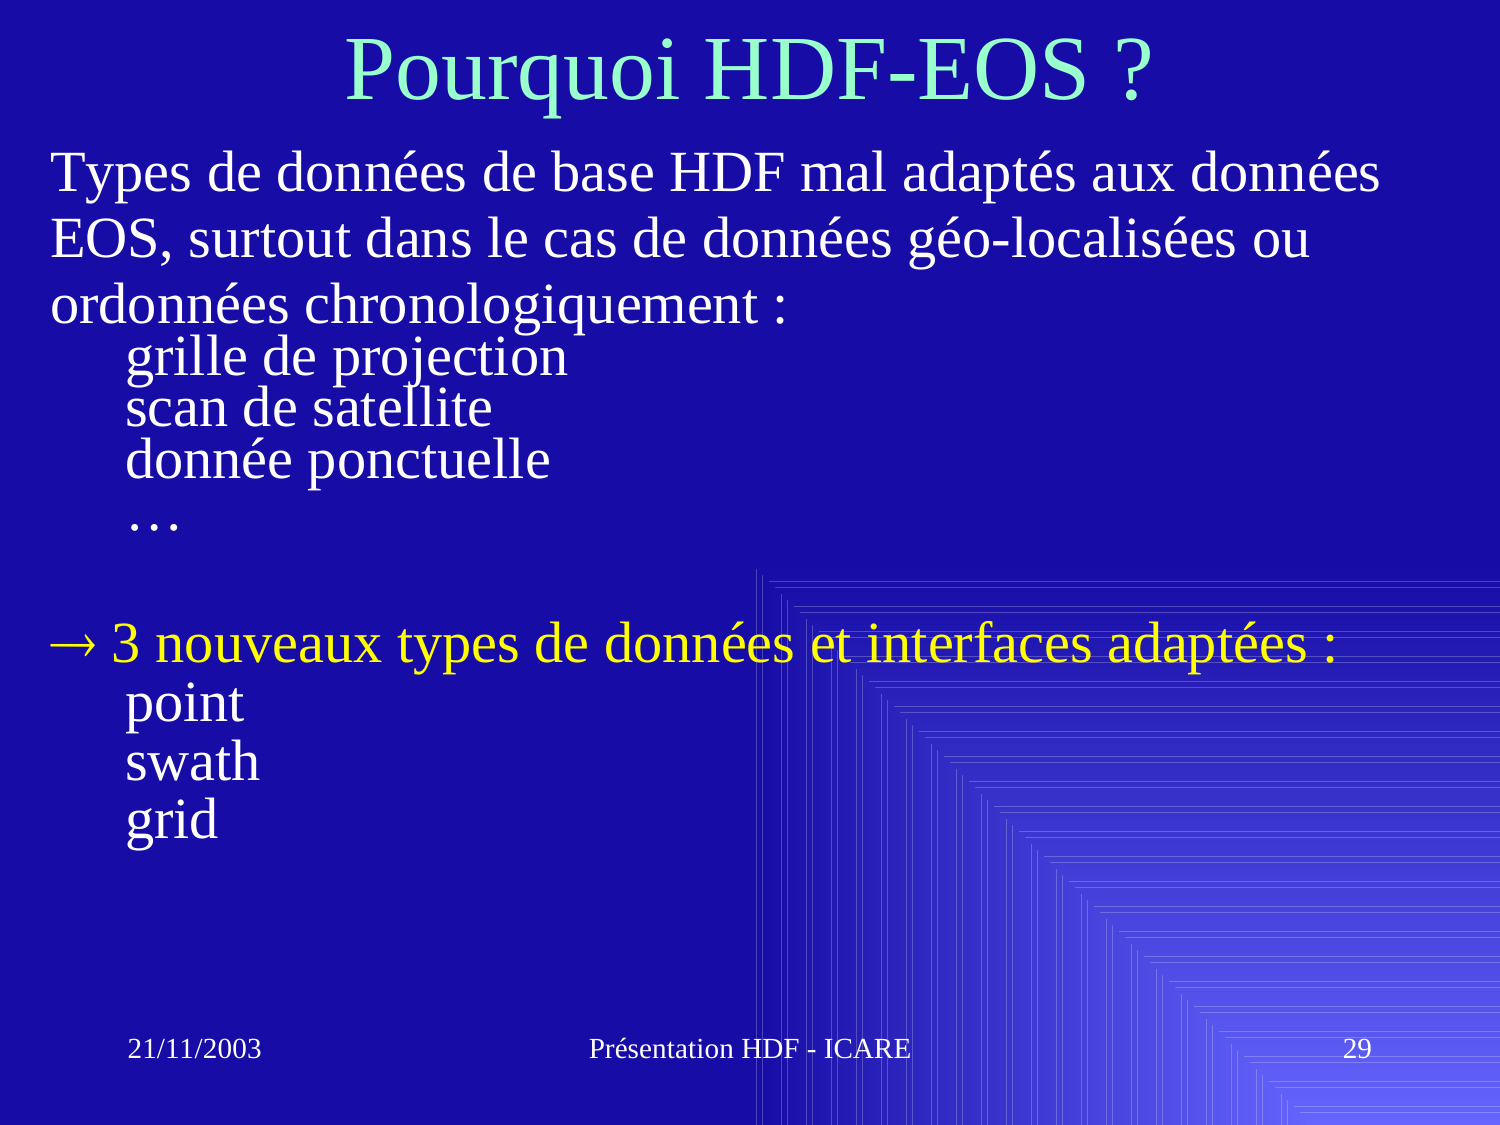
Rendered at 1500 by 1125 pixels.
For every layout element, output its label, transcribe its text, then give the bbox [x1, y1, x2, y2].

title Pourquoi HDF-EOS ? [37, 0, 1463, 138]
text_box Types de données de base HDF mal adaptés aux données EOS, surtout dans le cas de données géo-localisées ou ordonnées chronologiquement : grille de projection scan de satellite donnée ponctuelle …  3 nouveaux types de données et interfaces adaptées : point swath grid [50, 149, 1463, 925]
